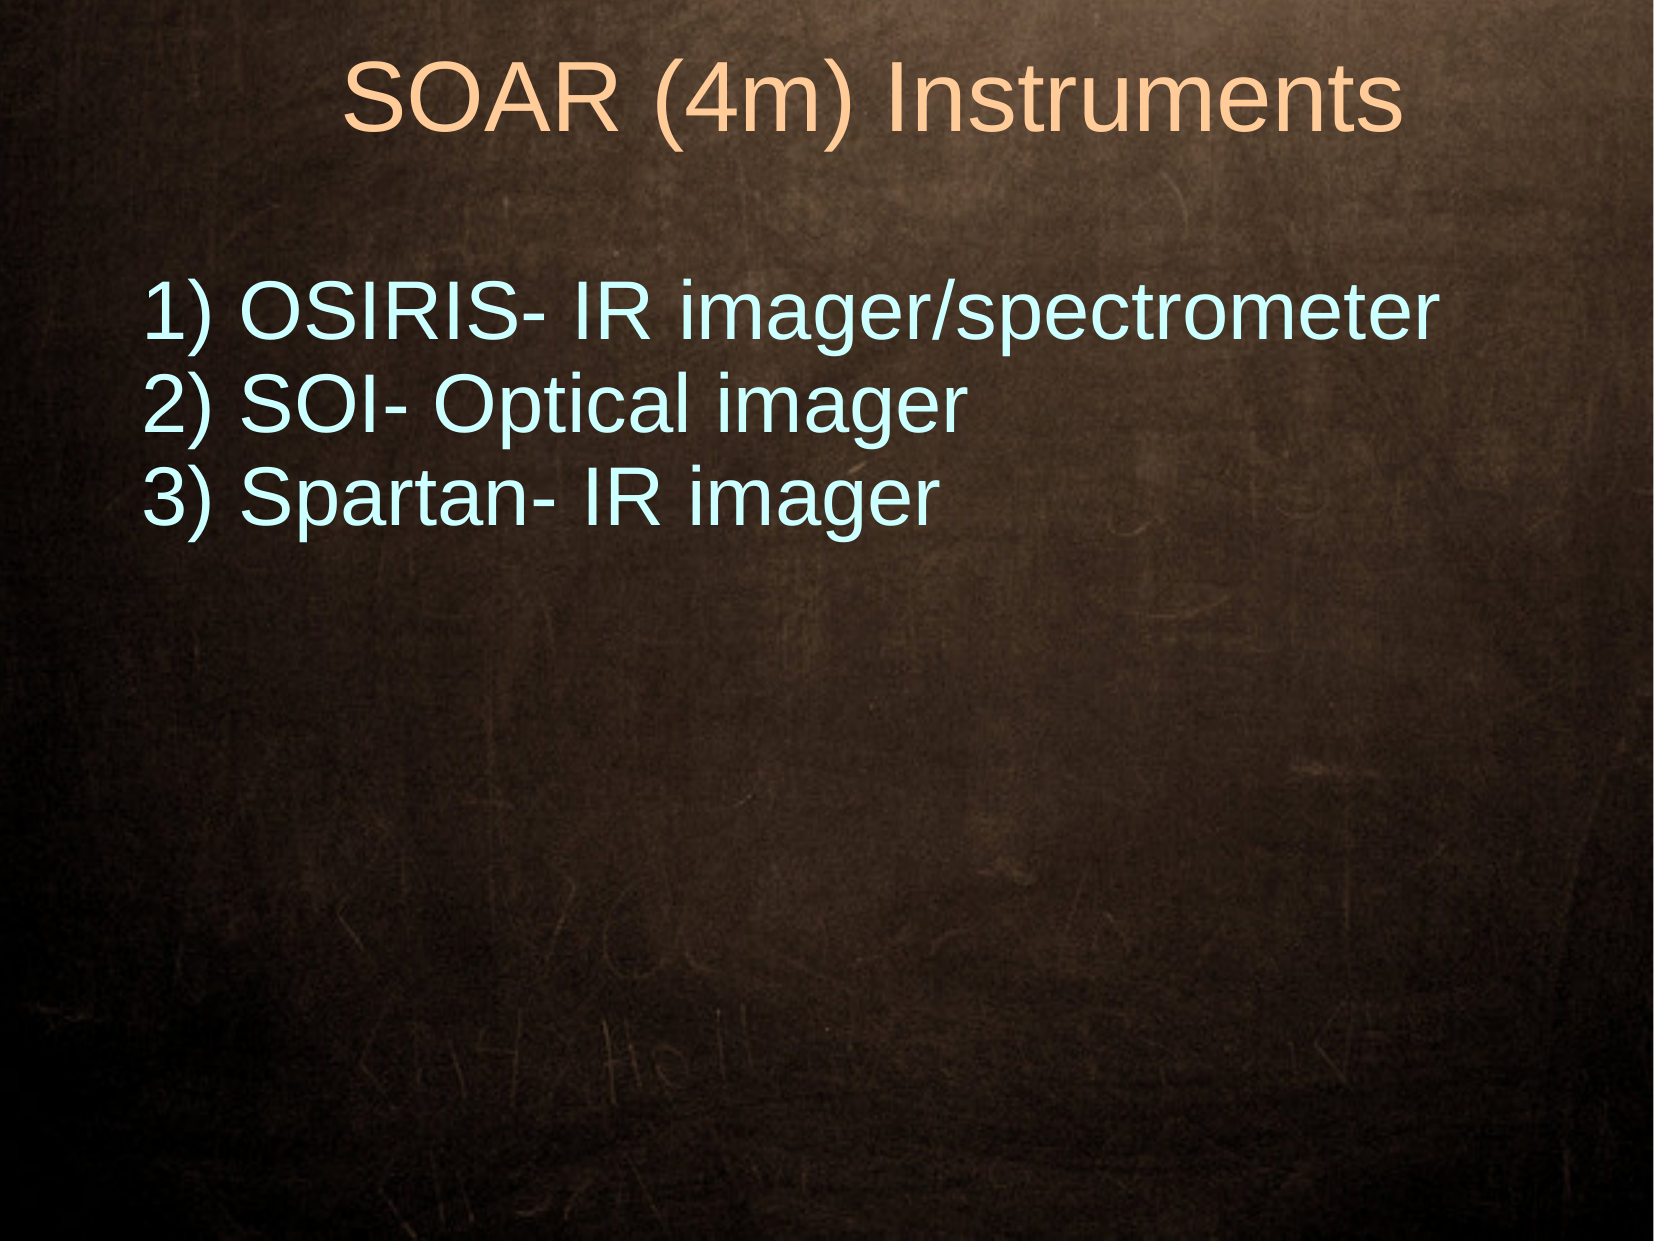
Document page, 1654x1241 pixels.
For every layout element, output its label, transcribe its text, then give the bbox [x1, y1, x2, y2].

picture [0, 0, 1654, 1241]
text_box SOAR (4m) Instruments 1) OSIRIS- IR imager/spectrometer 2) SOI- Optical imager 3) Spartan- IR imager [126, 33, 1621, 644]
